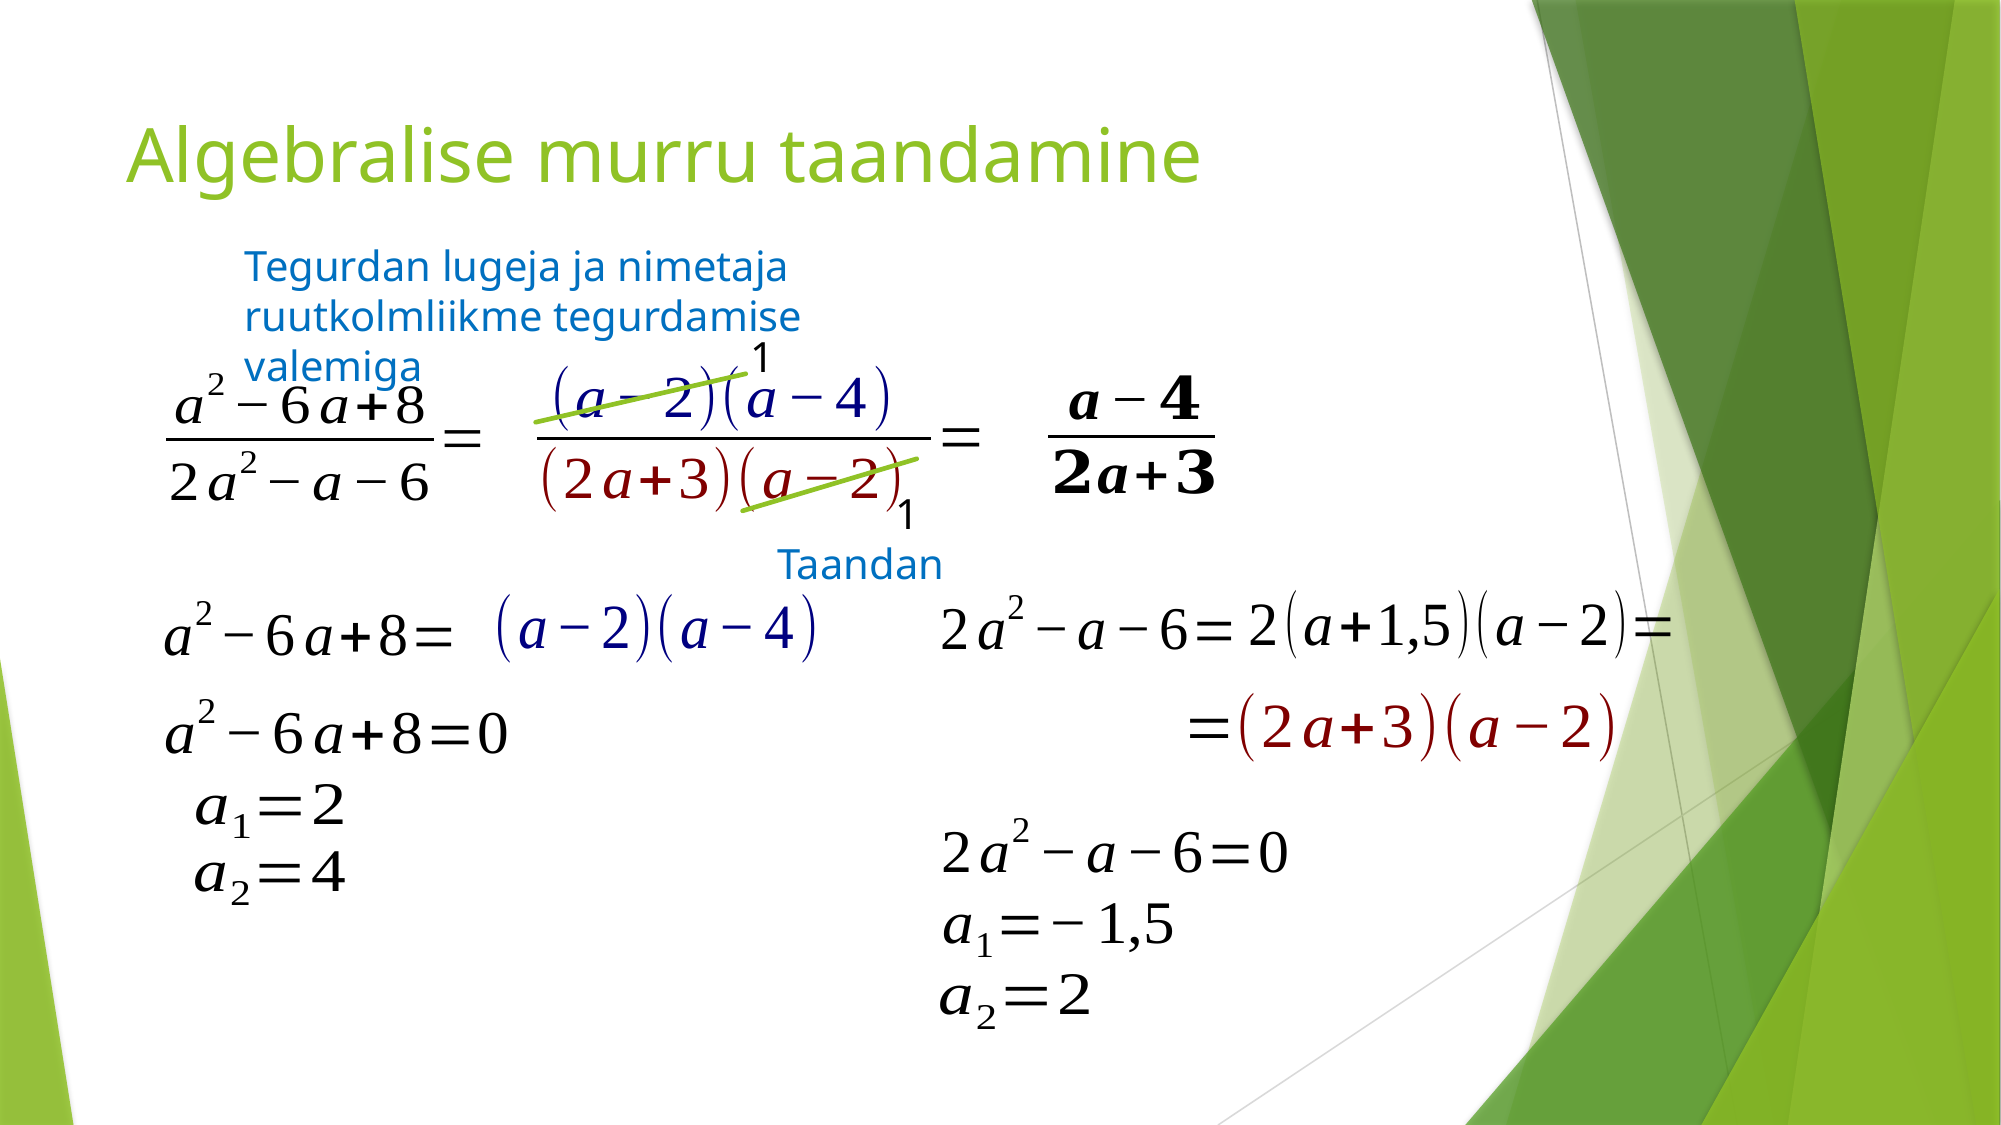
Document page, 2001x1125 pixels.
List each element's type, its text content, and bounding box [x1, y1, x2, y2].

chart [156, 592, 466, 669]
chart [527, 398, 994, 515]
chart [156, 691, 517, 767]
title Algebralise murru taandamine [111, 99, 1522, 317]
chart [1038, 367, 1225, 480]
chart [934, 587, 1685, 663]
chart [934, 810, 1297, 887]
chart [929, 889, 1182, 1037]
chart [185, 770, 356, 914]
chart [1169, 690, 1625, 767]
text_box 1 [880, 480, 1318, 546]
text_box Tegurdan lugeja ja nimetaja ruutkolmliikme tegurdamise valemiga [230, 232, 1000, 398]
text_box 1 [735, 323, 802, 389]
text_box Taandan [762, 530, 1200, 595]
chart [156, 366, 496, 513]
chart [487, 591, 826, 668]
